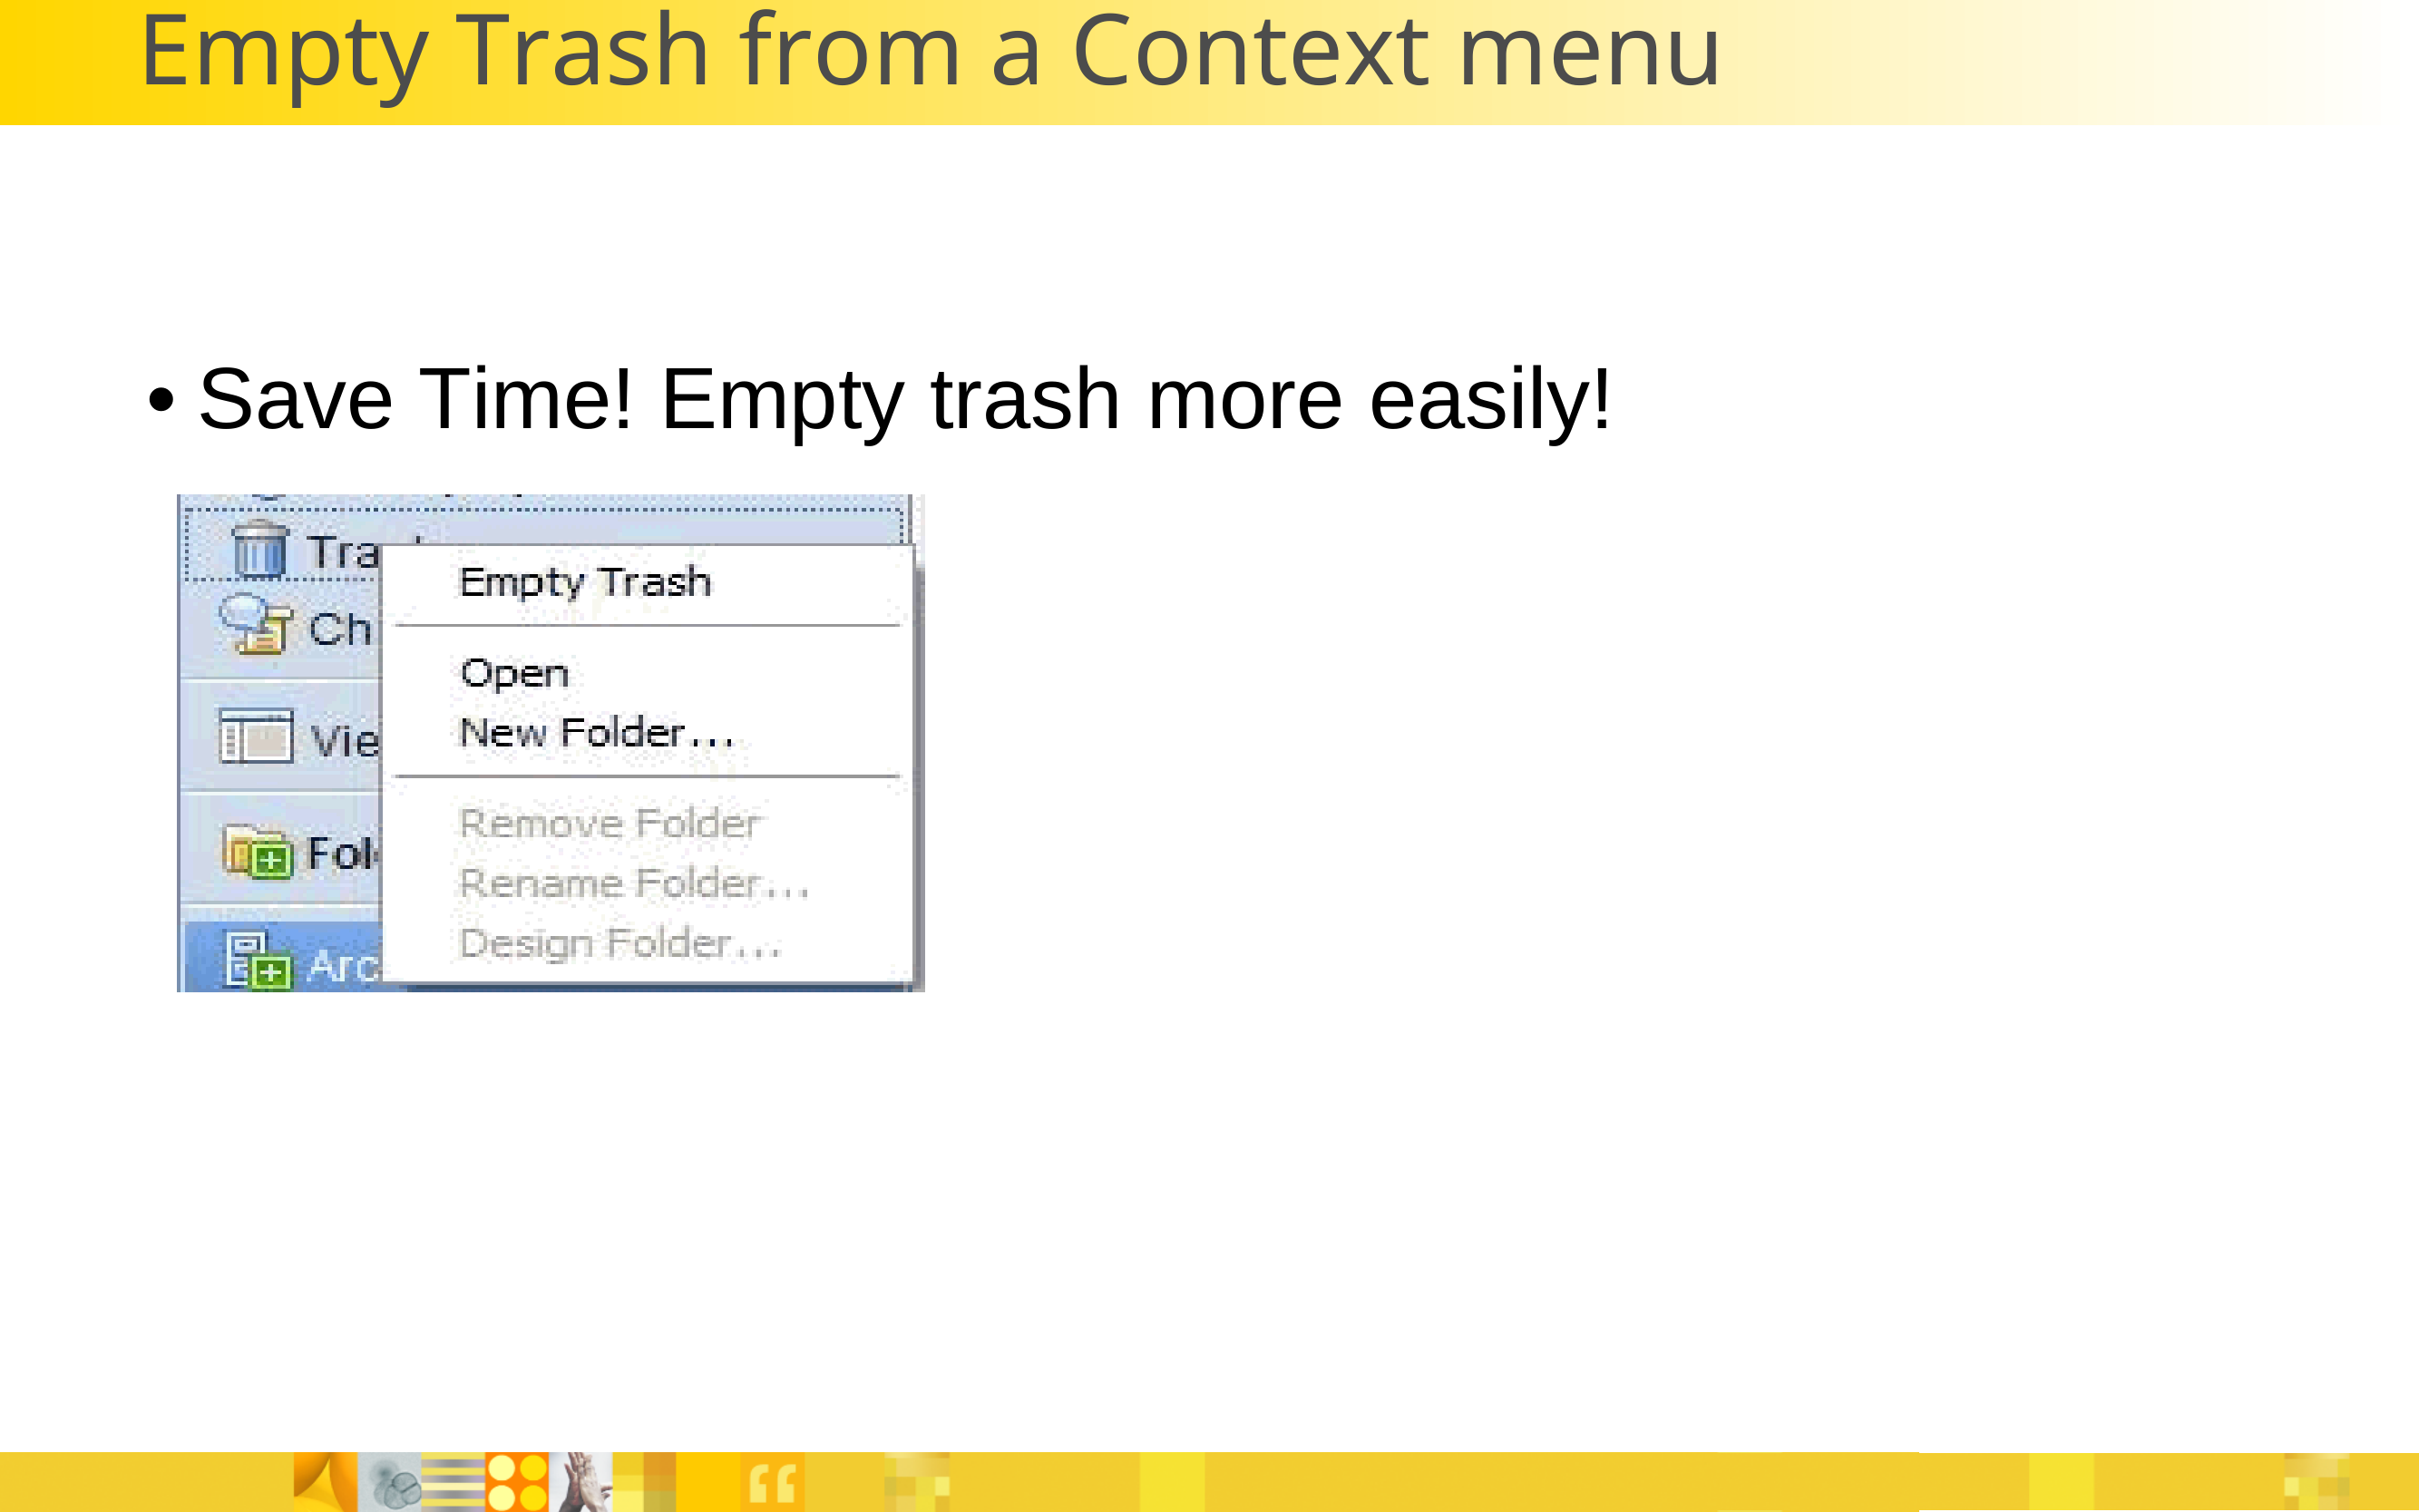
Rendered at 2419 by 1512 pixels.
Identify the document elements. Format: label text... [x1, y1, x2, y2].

list Save Time! Empty trash more easily! [121, 352, 2298, 1351]
title Empty Trash from a Context menu [137, 2, 2315, 127]
picture [0, 1452, 2419, 1512]
text_box [0, 0, 2419, 125]
